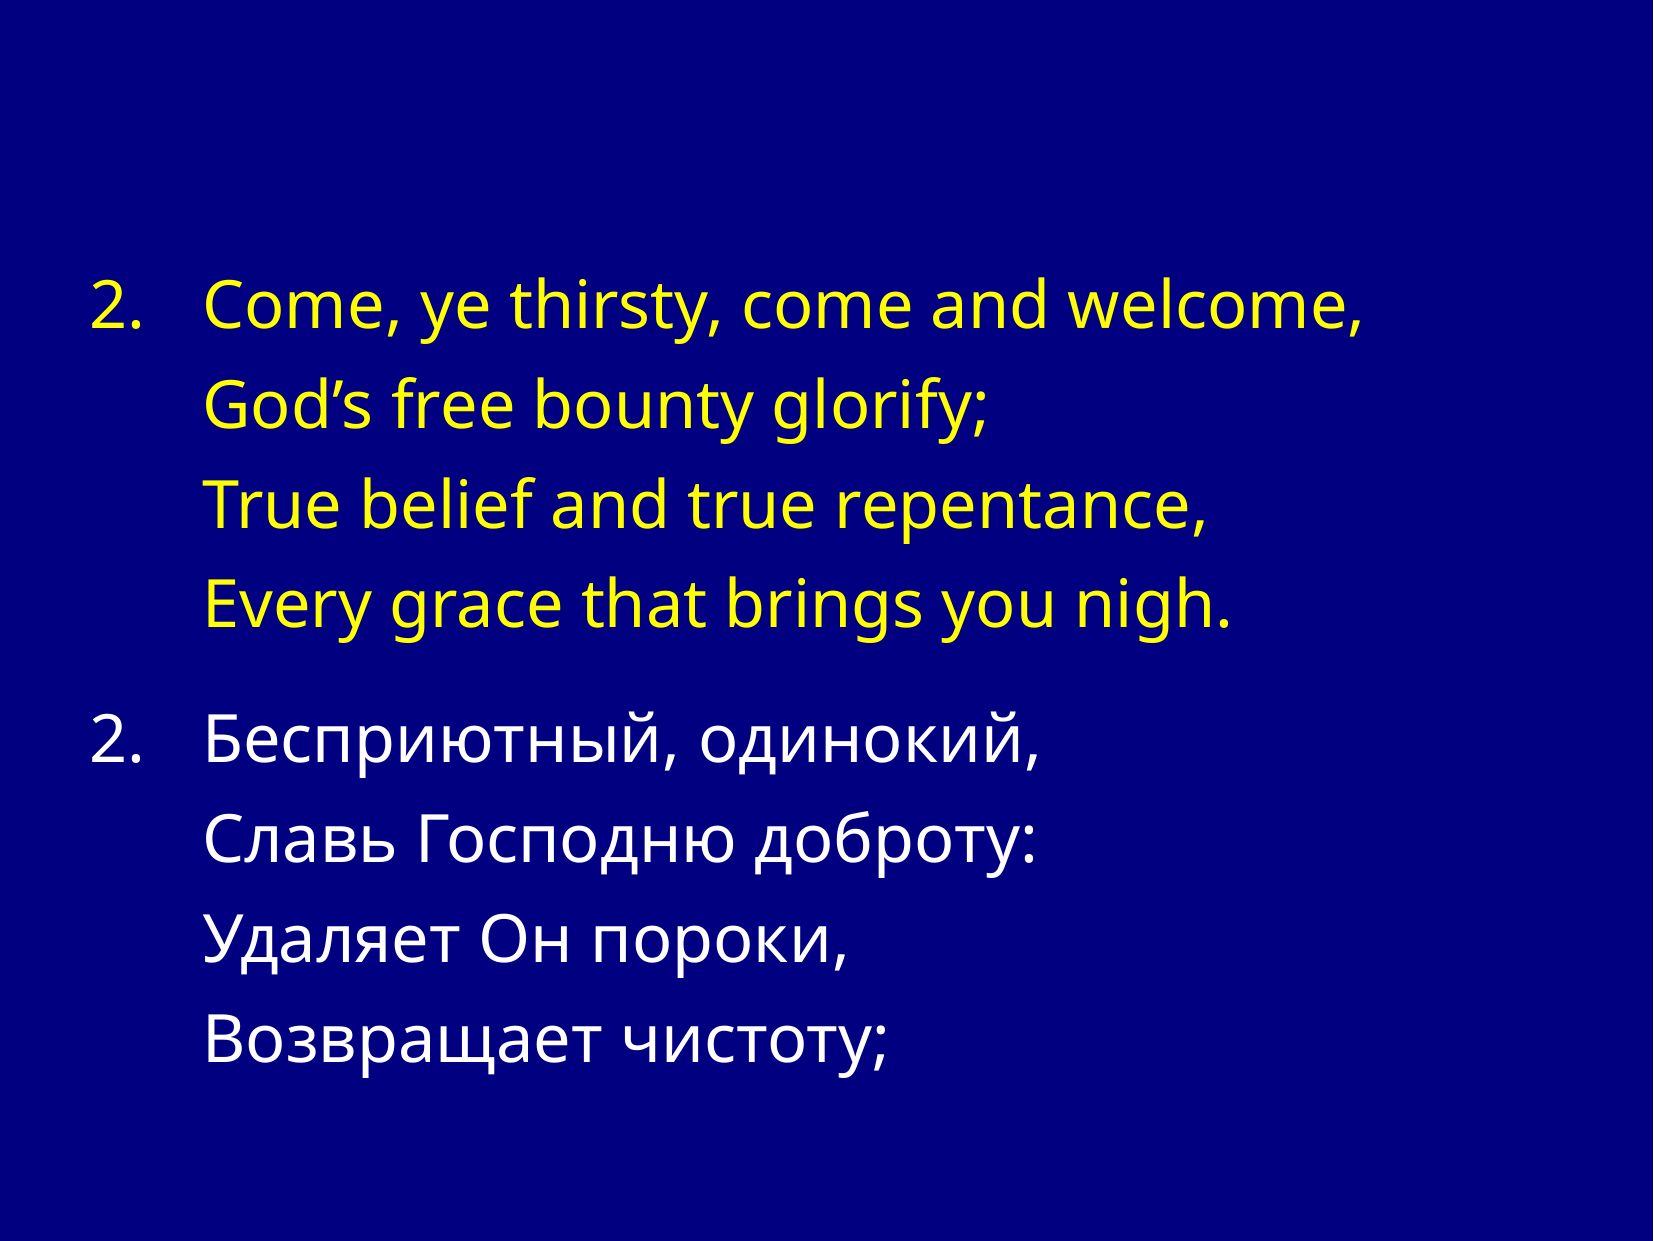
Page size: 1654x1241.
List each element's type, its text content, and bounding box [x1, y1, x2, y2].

text_box 2. Come, ye thirsty, come and welcome, God’s free bounty glorify; True belief and true repentance, Every grace that brings you nigh. [75, 150, 1576, 638]
text_box 2. Бесприютный, одинокий, Славь Господню доброту: Удаляет Он пороки, Возвращает чистоту; [75, 675, 1576, 1163]
